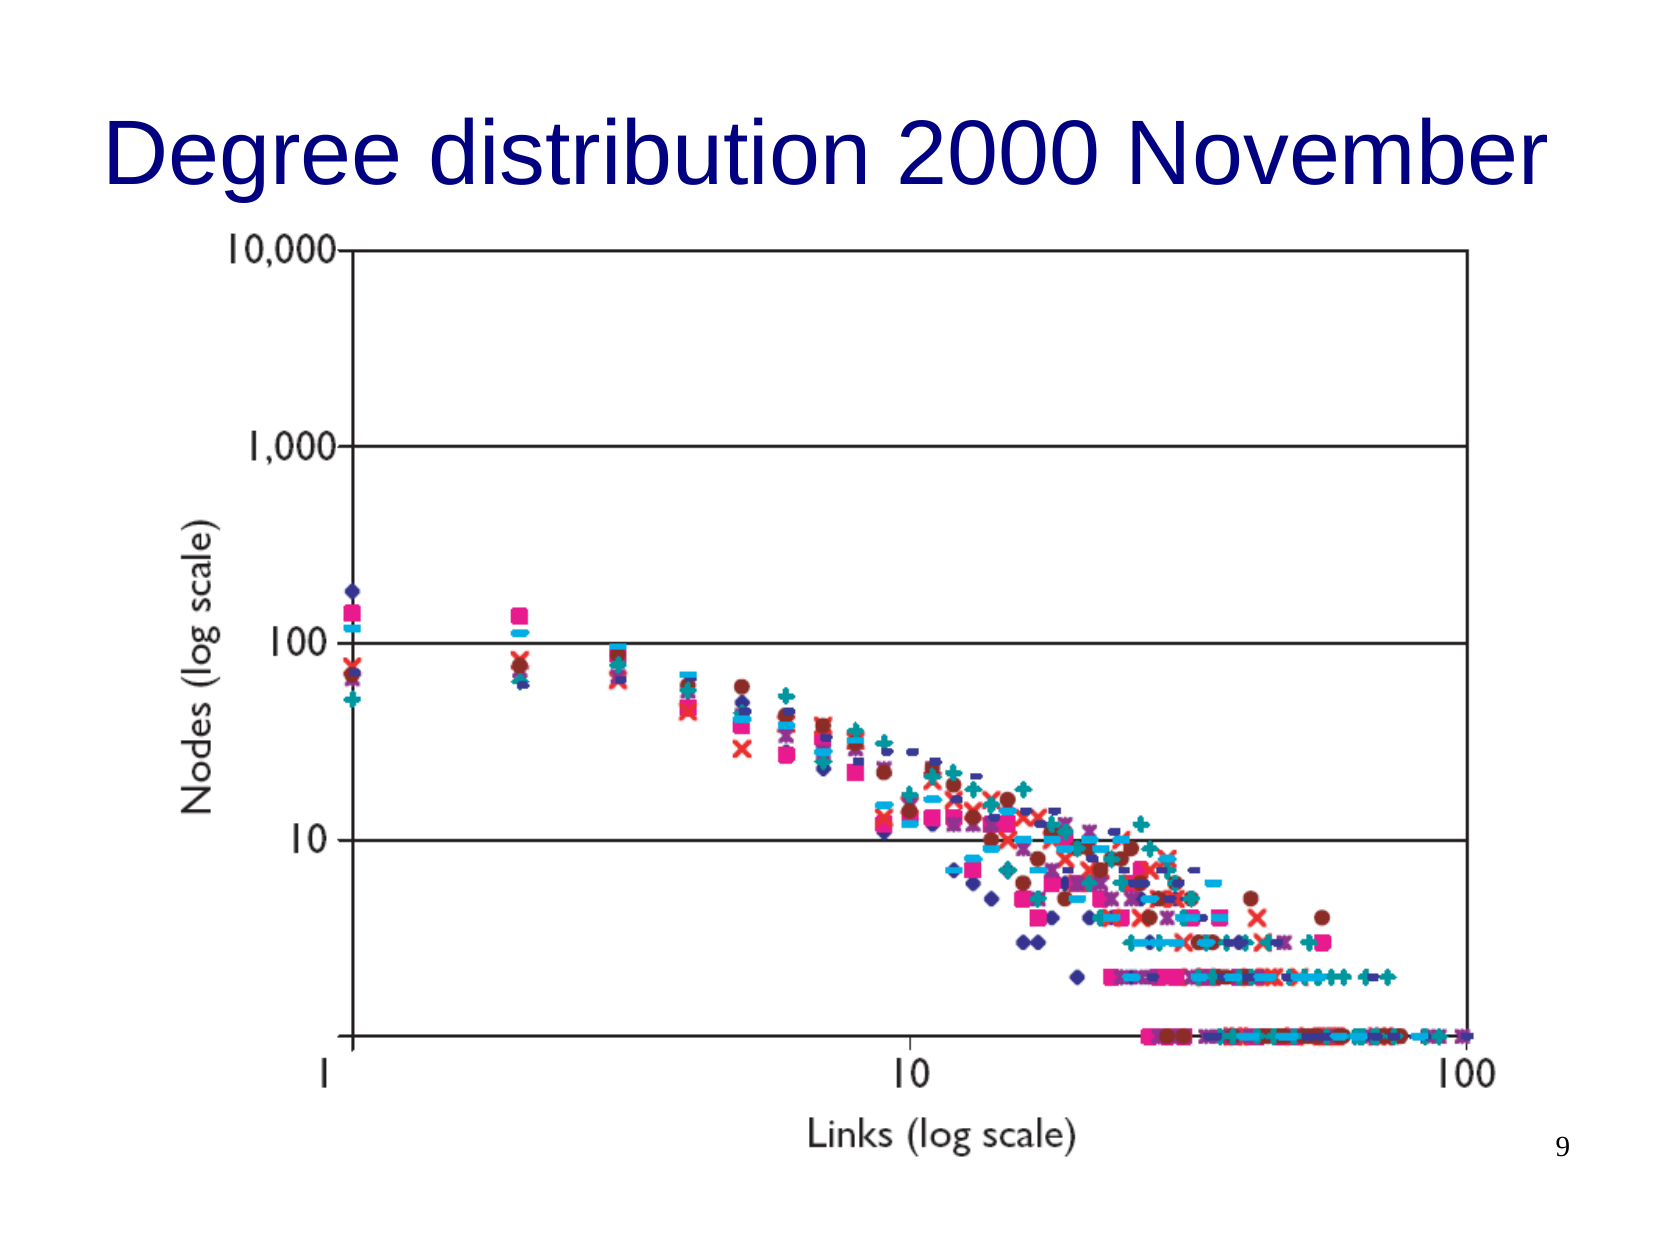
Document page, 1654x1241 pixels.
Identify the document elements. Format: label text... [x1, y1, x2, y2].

title Degree distribution 2000 November [82, 49, 1571, 257]
picture [150, 257, 1502, 1163]
